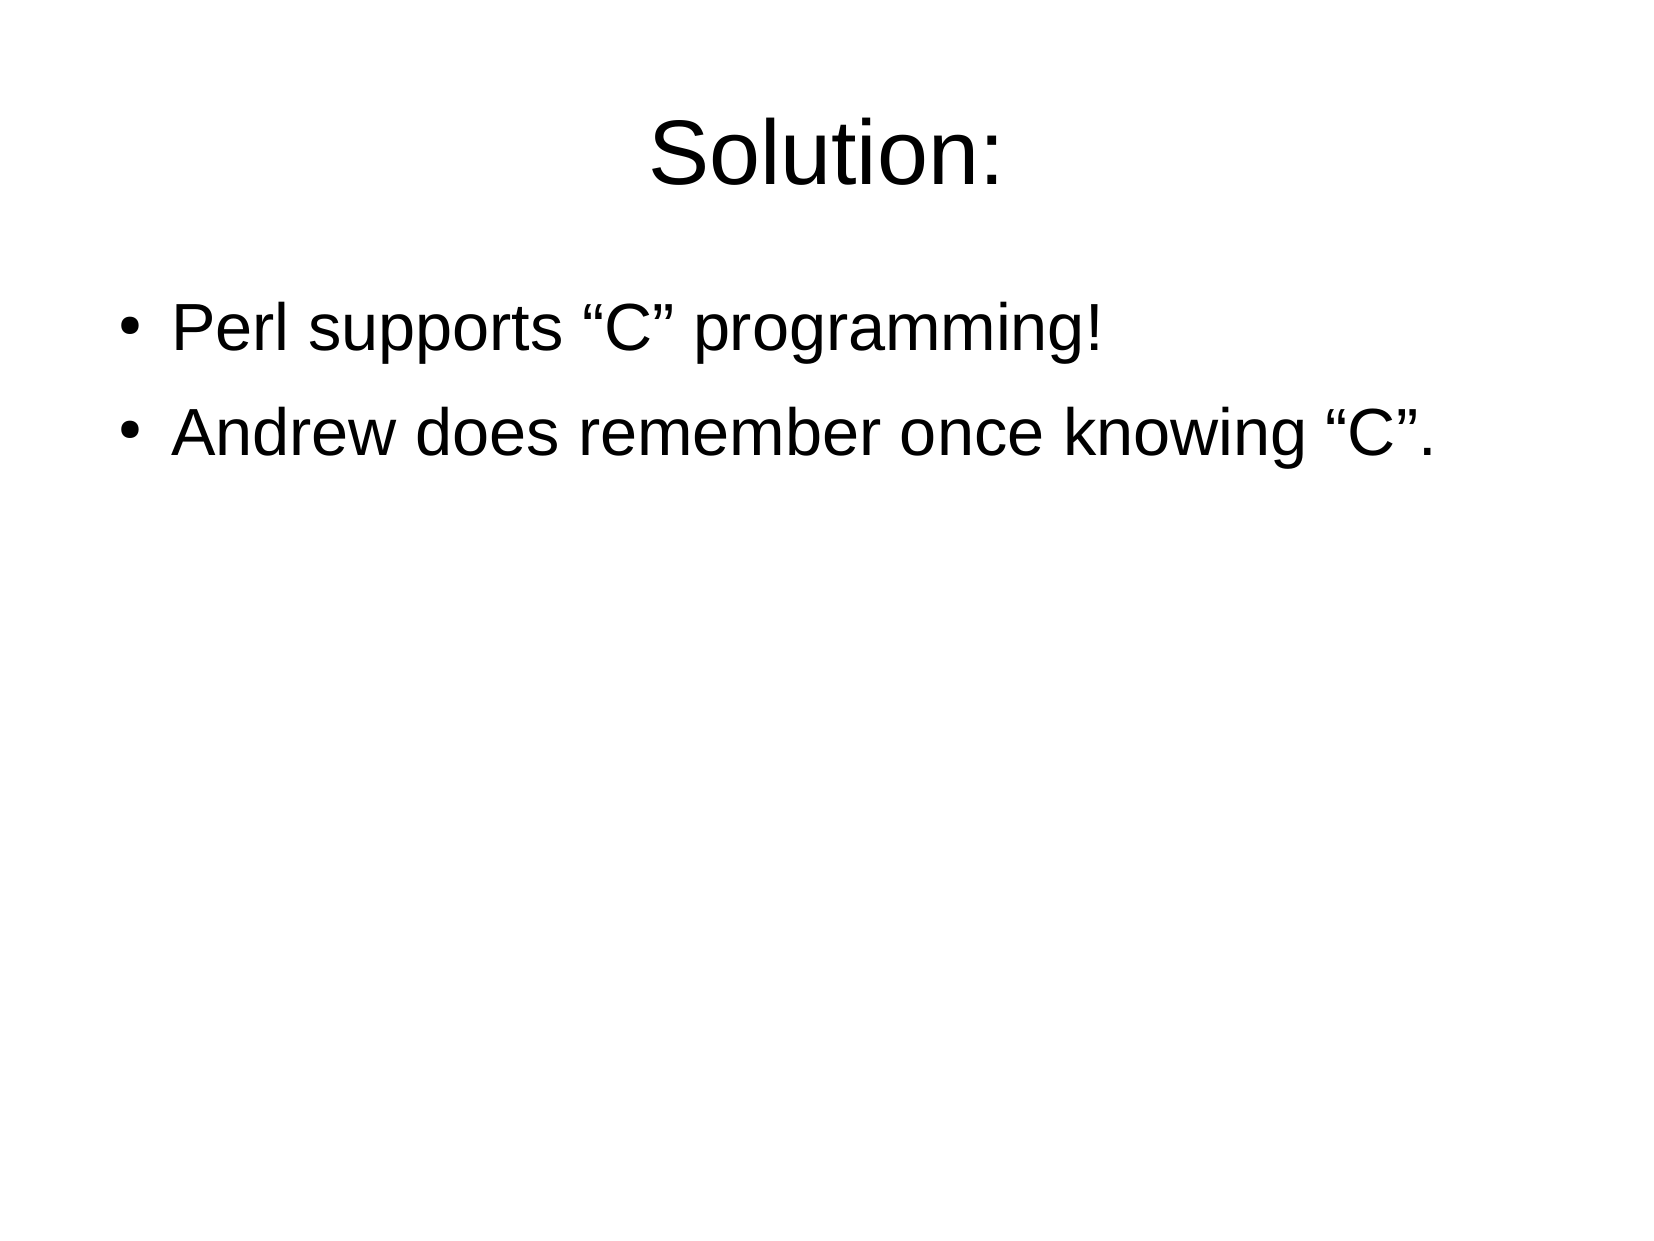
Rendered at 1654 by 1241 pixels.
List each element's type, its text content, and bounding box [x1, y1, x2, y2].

list Perl supports “C” programming! Andrew does remember once knowing “C”. [82, 290, 1571, 1094]
title Solution: [82, 56, 1571, 250]
